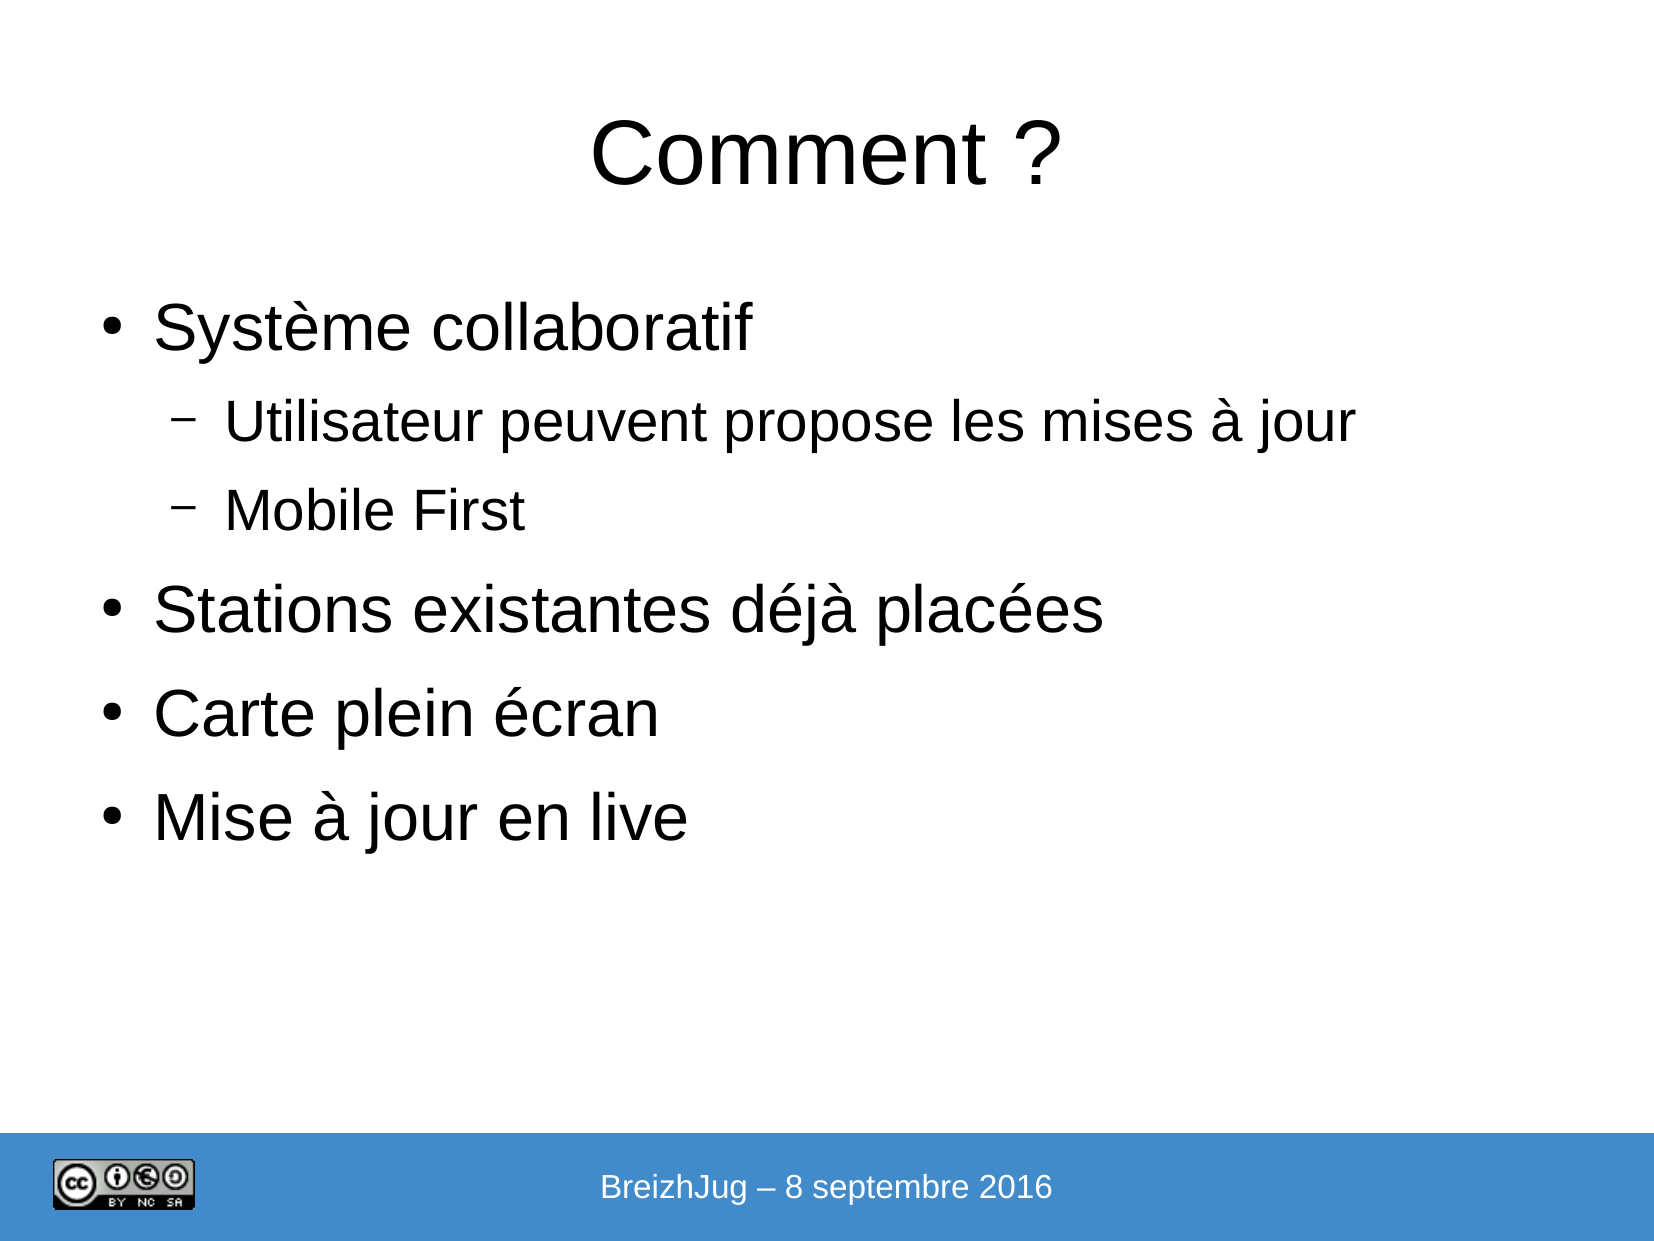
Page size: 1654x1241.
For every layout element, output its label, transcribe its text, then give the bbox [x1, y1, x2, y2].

title Comment ? [82, 49, 1571, 257]
list Système collaboratif Utilisateur peuvent propose les mises à jour Mobile First Stations existantes déjà placées Carte plein écran Mise à jour en live [82, 290, 1571, 1010]
picture [53, 1159, 195, 1210]
